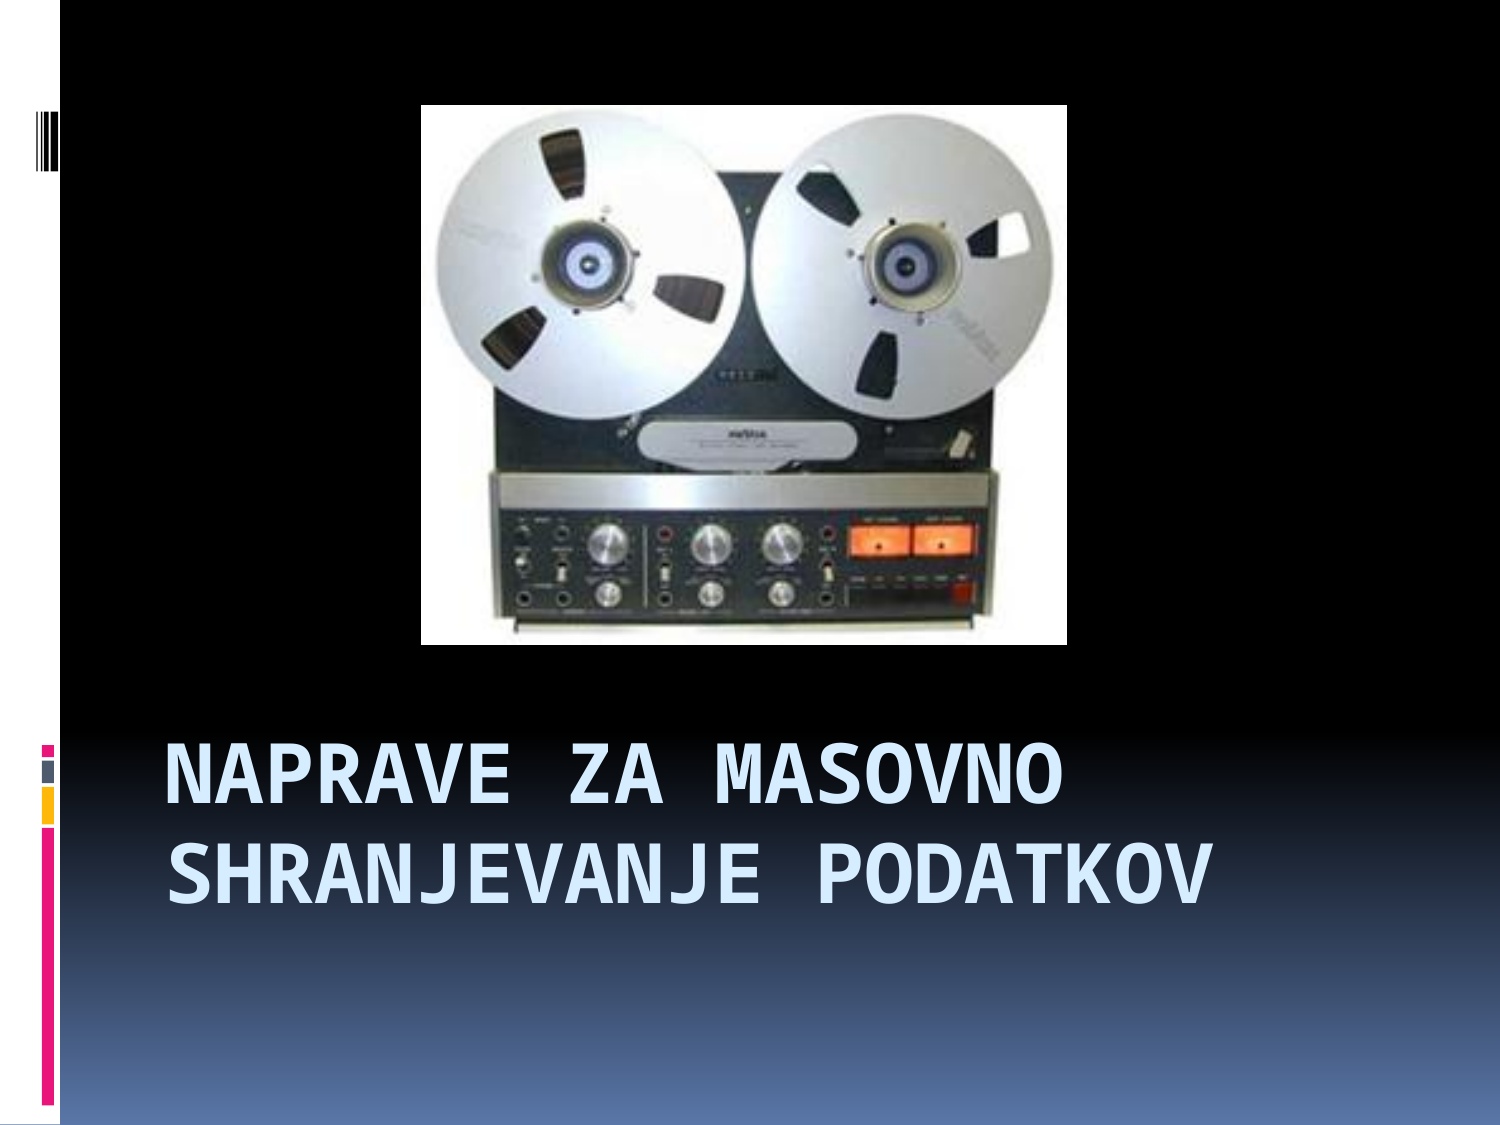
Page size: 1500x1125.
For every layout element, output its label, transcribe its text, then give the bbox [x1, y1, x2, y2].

title Naprave za masovno shranjevanje podatkov [150, 712, 1425, 1037]
picture [421, 105, 1067, 645]
